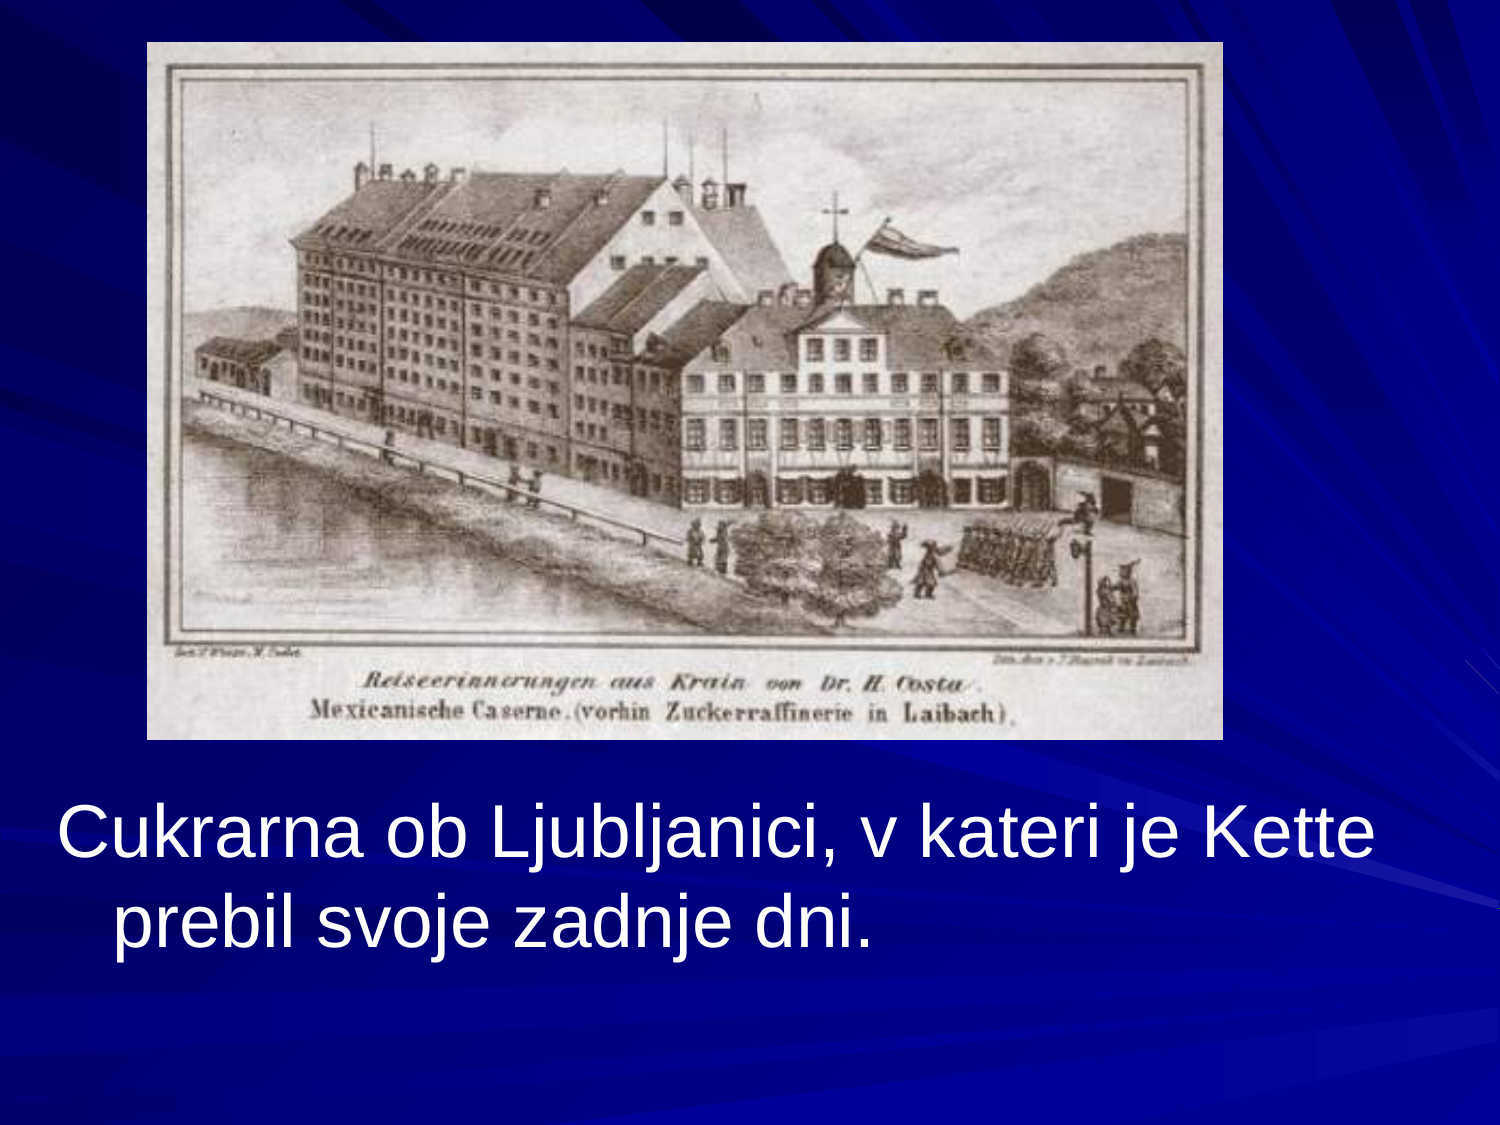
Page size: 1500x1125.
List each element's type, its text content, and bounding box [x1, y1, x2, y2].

list Cukrarna ob Ljubljanici, v kateri je Kette prebil svoje zadnje dni. [41, 774, 1447, 1125]
picture [147, 42, 1223, 740]
